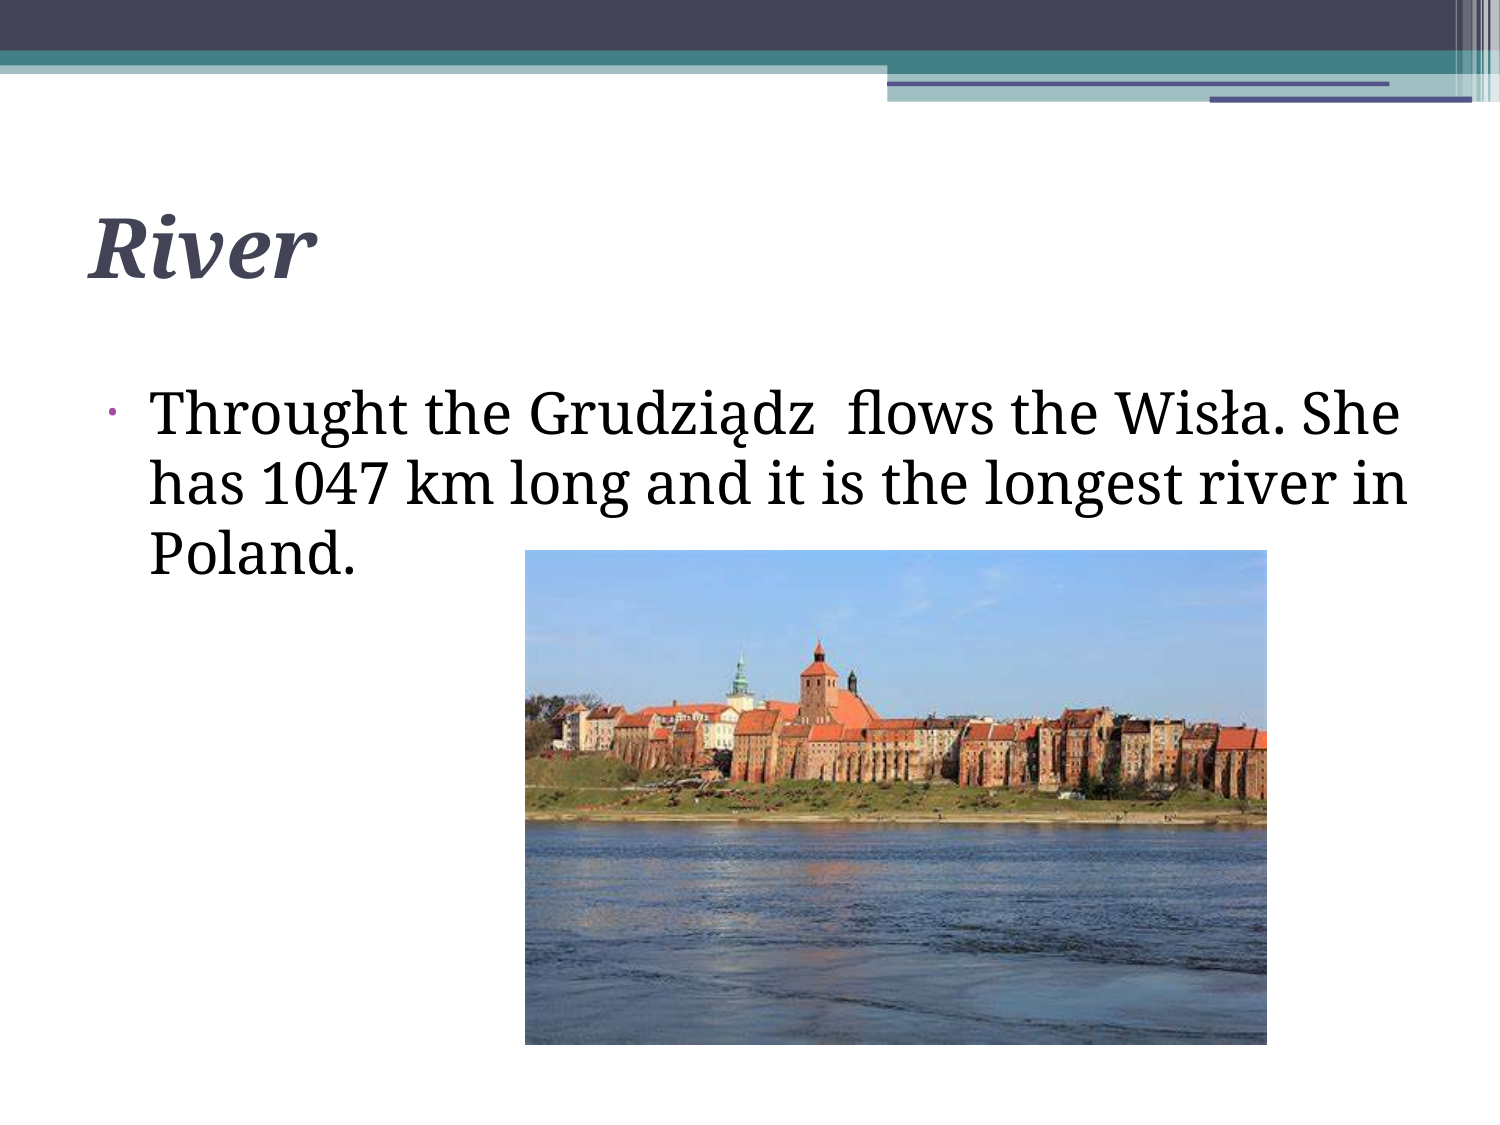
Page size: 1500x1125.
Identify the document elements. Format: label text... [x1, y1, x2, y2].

title River [75, 187, 1425, 363]
picture [525, 550, 1267, 1045]
list Throught the Grudziądz flows the Wisła. She has 1047 km long and it is the longest river in Poland. [75, 368, 1425, 1079]
